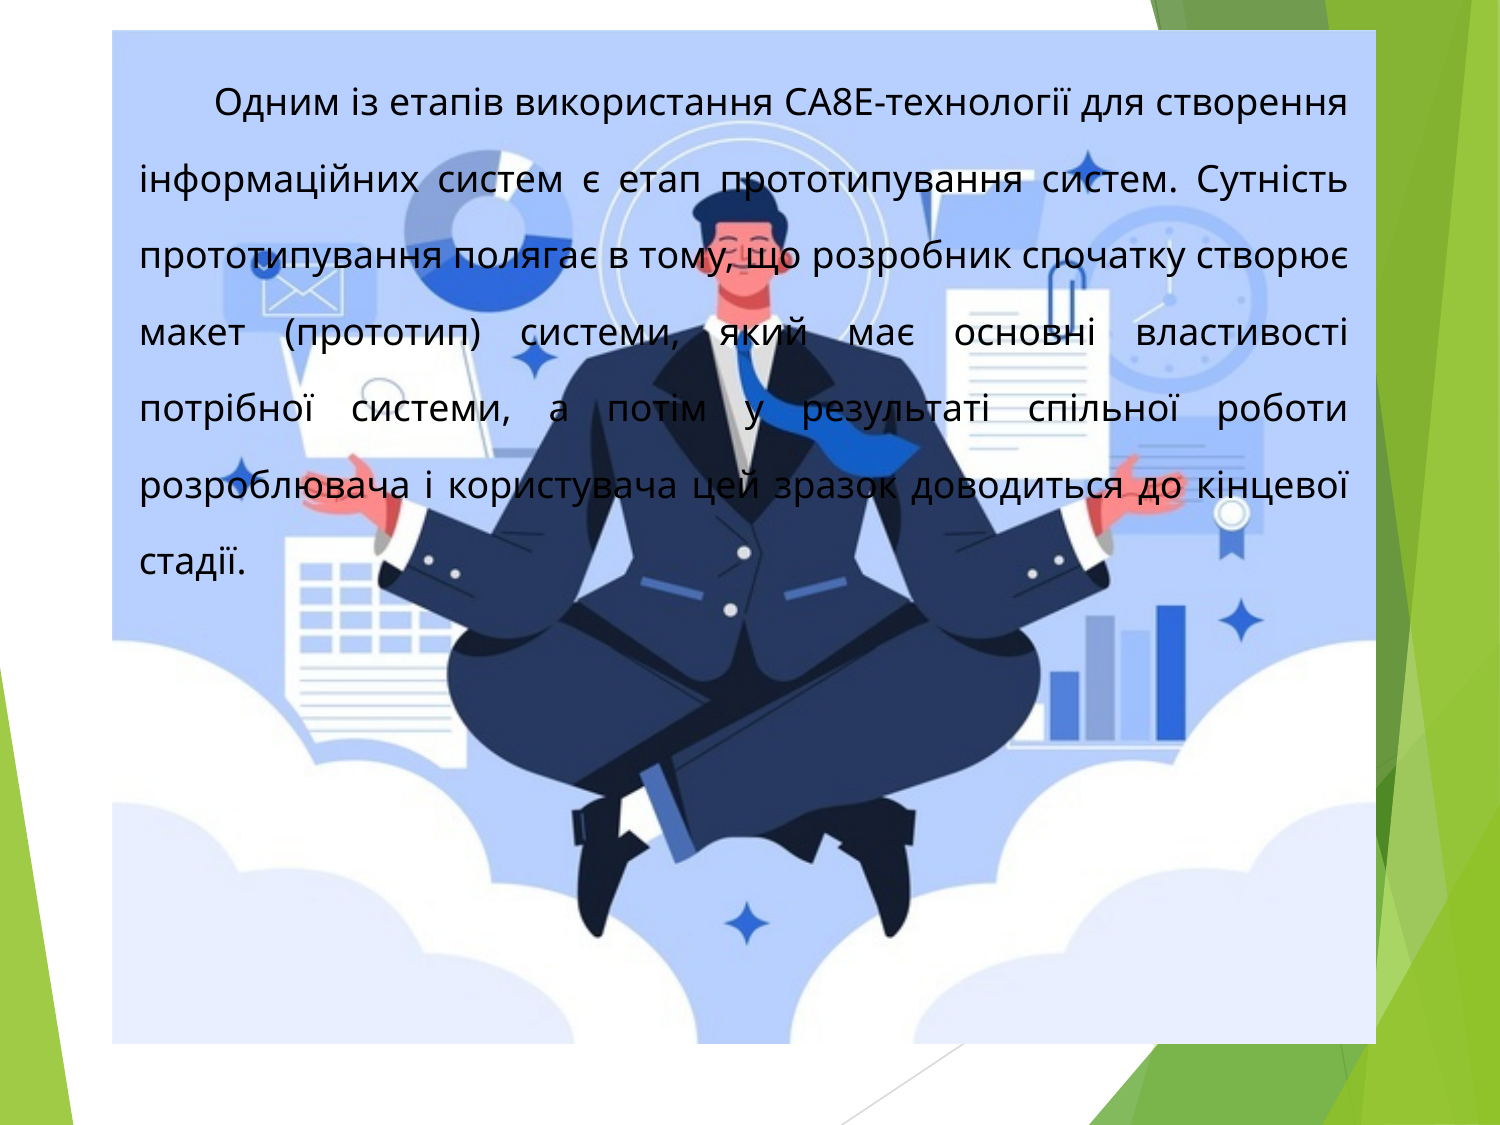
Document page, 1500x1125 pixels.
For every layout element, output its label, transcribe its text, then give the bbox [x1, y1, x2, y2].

text_box Одним із етапів використання СА8Е-технології для створення інформаційних систем є етап прототипування систем. Сутність прототипування полягає в тому, що розробник спочатку створює макет (прототип) системи, який має основні властивості потрібної системи, а потім у результаті спільної роботи розроблювача і користувача цей зразок доводиться до кінцевої стадії. [123, 42, 1365, 670]
picture [112, 30, 1376, 1044]
